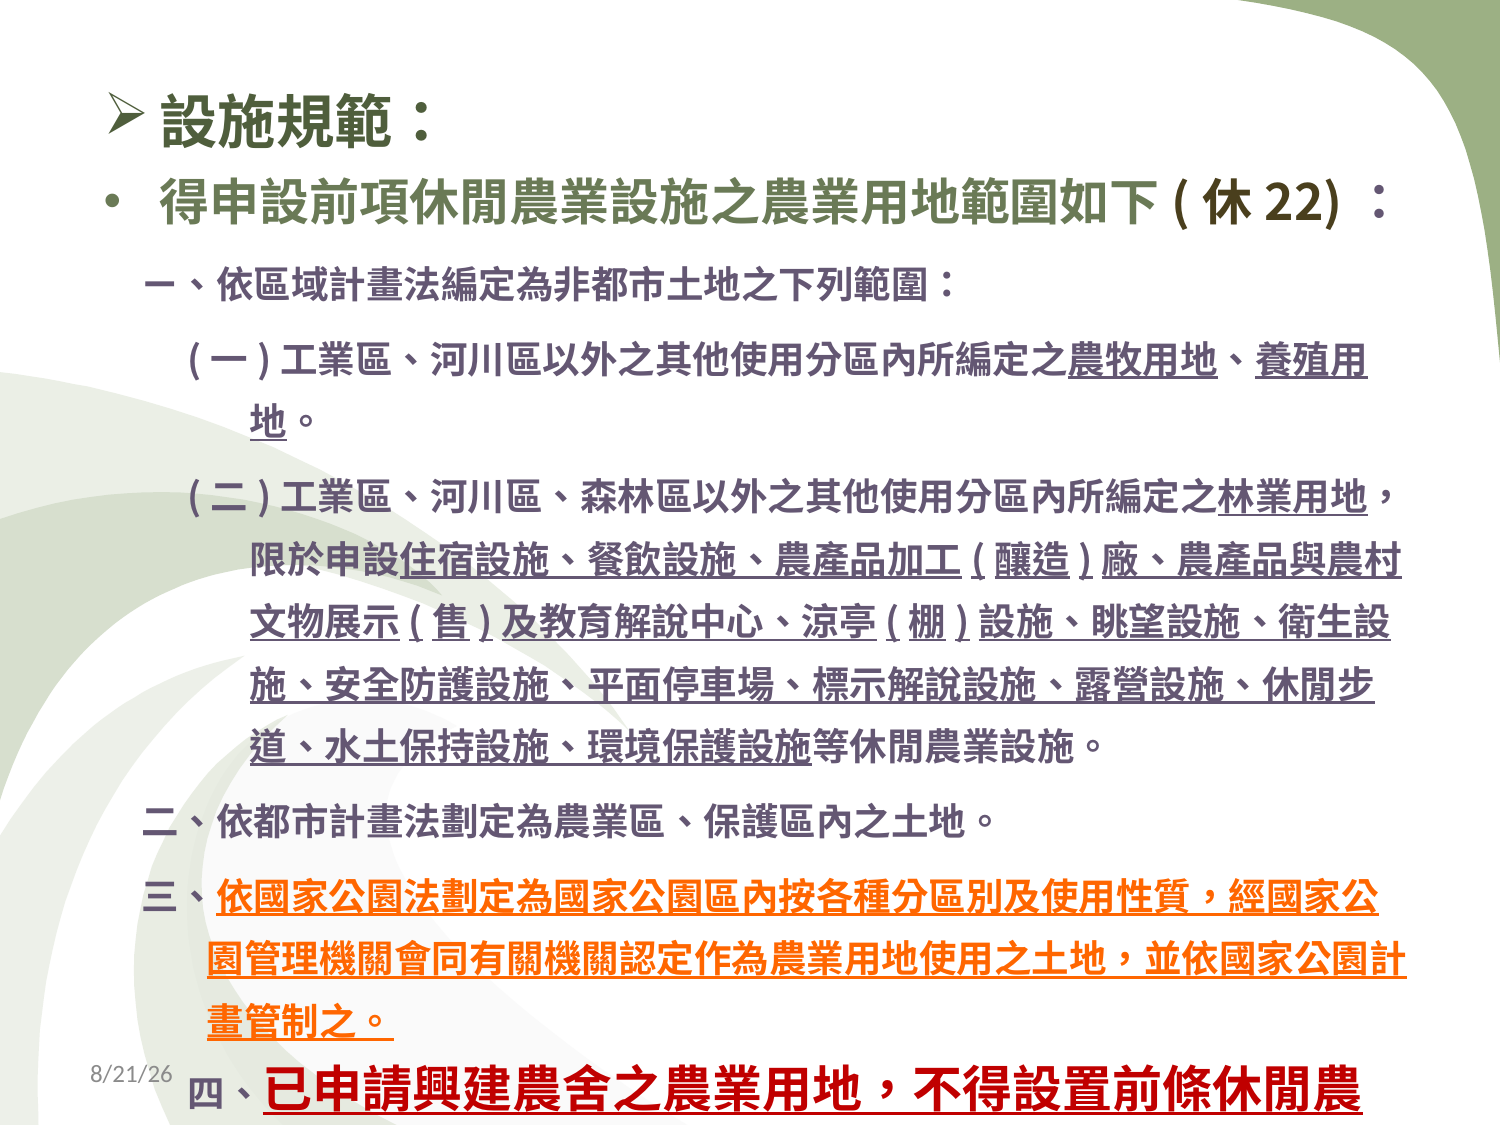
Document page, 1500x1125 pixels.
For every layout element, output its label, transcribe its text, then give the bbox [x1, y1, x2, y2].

slide_number 11/8/18 [75, 1042, 425, 1103]
list 設施規範： 得申設前項休閒農業設施之農業用地範圍如下(休22)： ㄧ、依區域計畫法編定為非都市土地之下列範圍： (一)工業區、河川區以外之其他使用分區內所編定之農牧用地、養殖用地。 (二)工業區、河川區、森林區以外之其他使用分區內所編定之林業用地，限於申設住宿設施、餐飲設施、農產品加工(釀造)廠、農產品與農村文物展示(售)及教育解說中心、涼亭(棚)設施、眺望設施、衛生設施、安全防護設施、平面停車場、標示解說設施、露營設施、休閒步道、水土保持設施、環境保護設施等休閒農業設施。 二、依都市計畫法劃定為農業區、保護區內之土地。 三、依國家公園法劃定為國家公園區內按各種分區別及使用性質，經國家公園管理機關會同有關機關認定作為農業用地使用之土地，並依國家公園計畫管制之。 四、已申請興建農舍之農業用地，不得設置前條休閒農業設施。 [88, 78, 1424, 1071]
